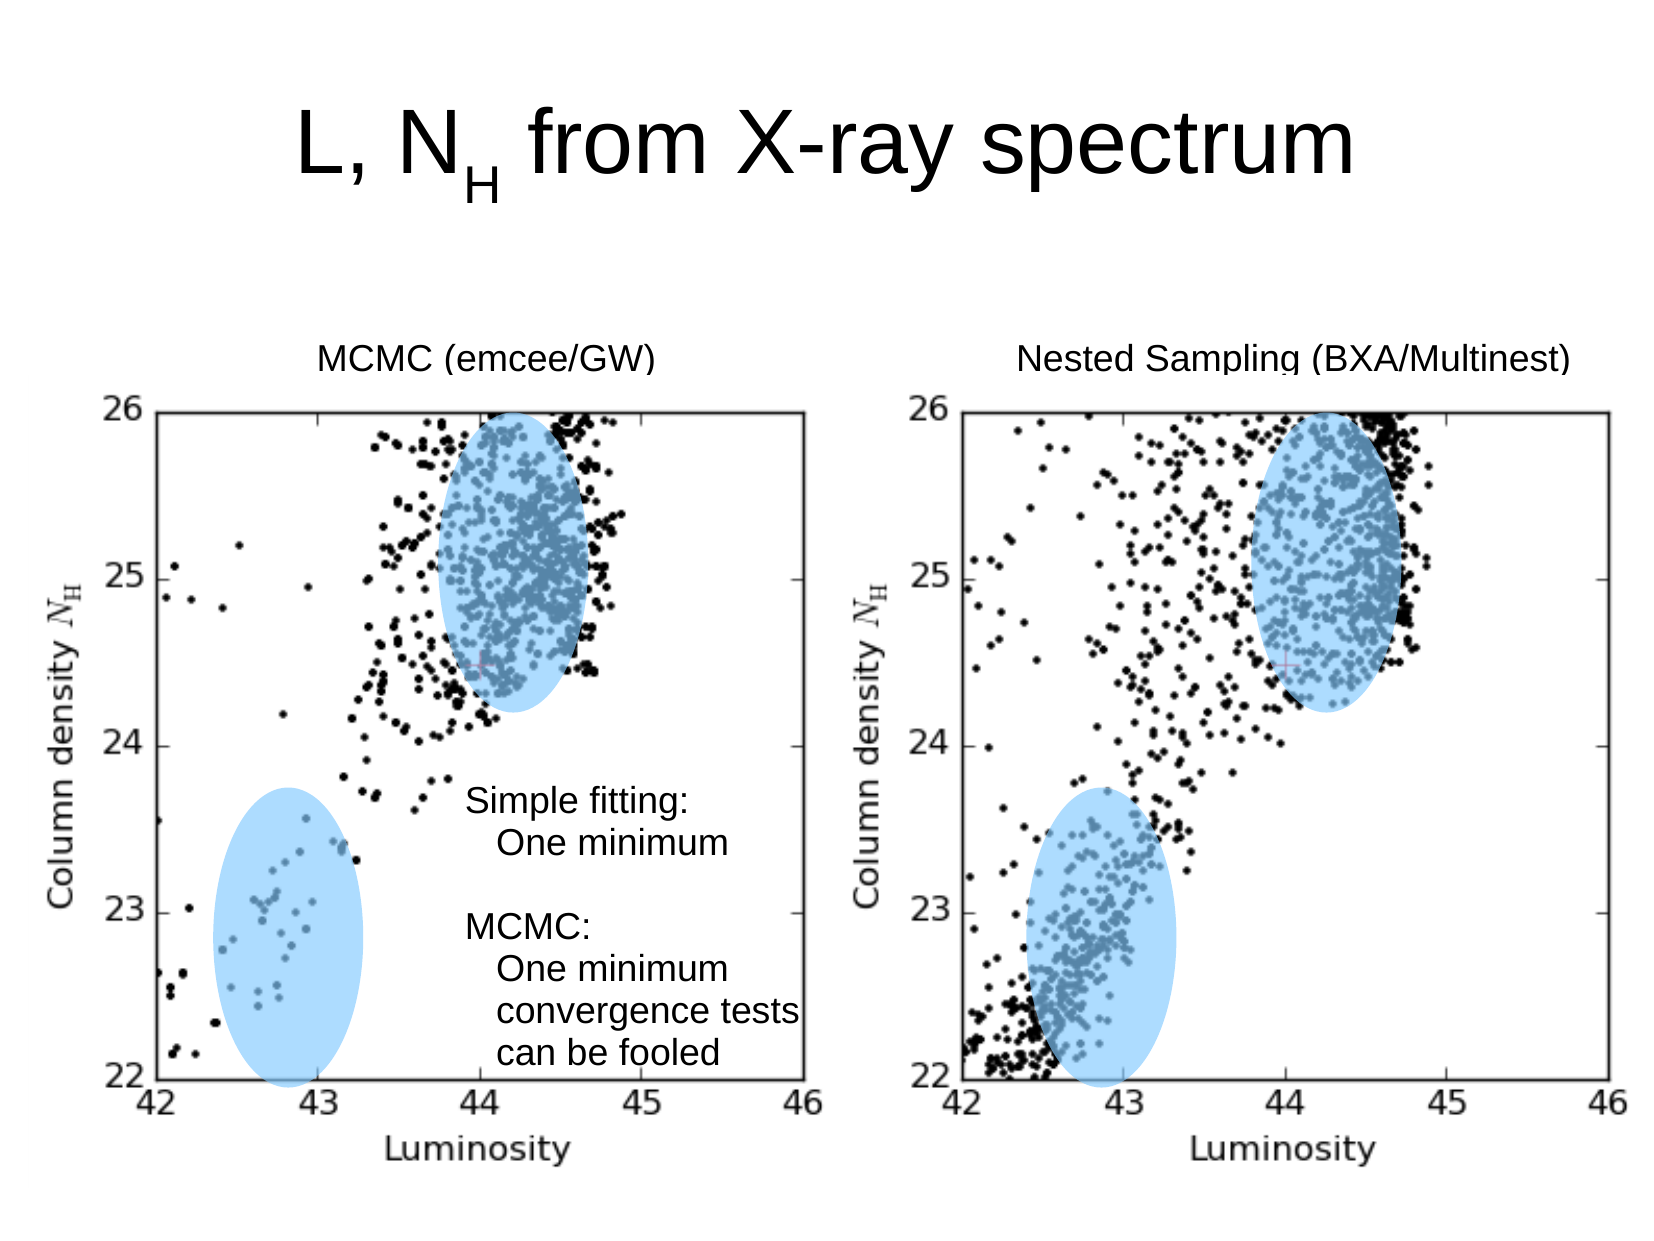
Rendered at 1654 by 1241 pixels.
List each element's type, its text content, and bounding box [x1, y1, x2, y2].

title L, NH from X-ray spectrum [82, 49, 1571, 257]
picture [27, 375, 1648, 1188]
text_box Nested Sampling (BXA/Multinest) [975, 330, 1613, 375]
text_box [1251, 412, 1402, 713]
text_box Simple fitting: One minimum MCMC: One minimum convergence tests can be fooled [450, 771, 826, 1081]
text_box MCMC (emcee/GW) [167, 330, 806, 375]
text_box [438, 412, 589, 713]
text_box [213, 787, 364, 1088]
text_box [1026, 787, 1177, 1088]
